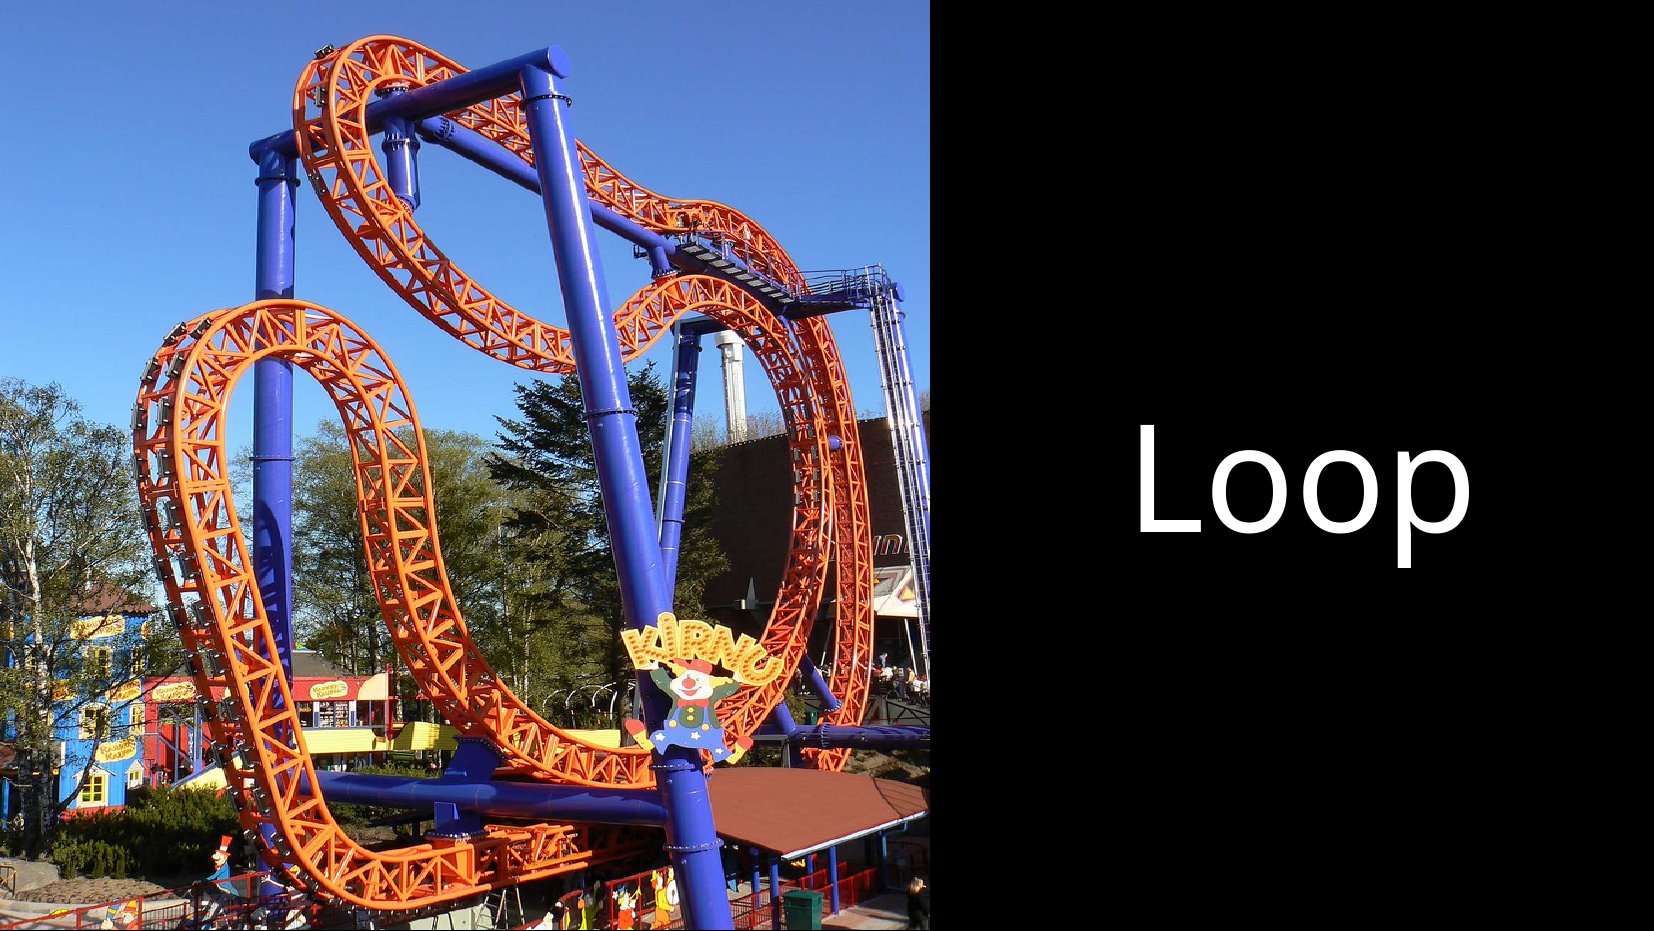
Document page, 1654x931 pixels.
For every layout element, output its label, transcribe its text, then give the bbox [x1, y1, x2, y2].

text_box Loop [1226, 461, 1273, 523]
text_box Loop [1317, 461, 1364, 523]
picture [0, 0, 930, 930]
text_box Loop [1410, 522, 1424, 532]
text_box [0, 0, 1654, 931]
text_box Loop [1411, 461, 1455, 523]
text_box Loop [1033, 375, 1536, 532]
